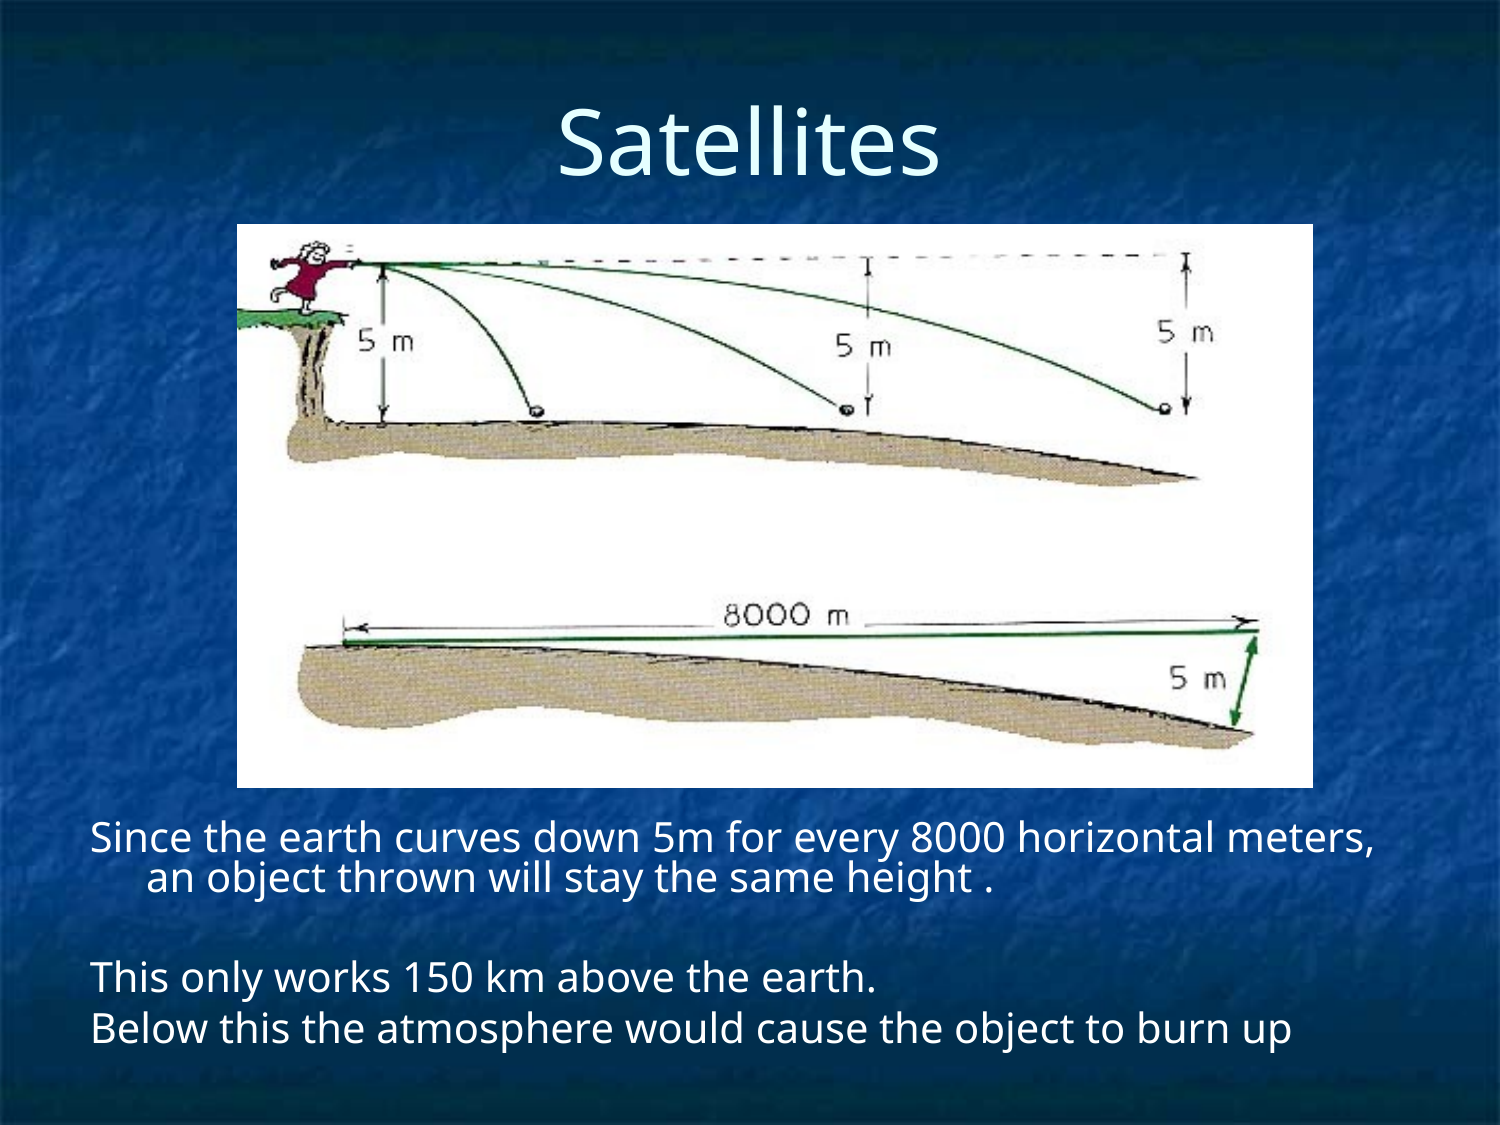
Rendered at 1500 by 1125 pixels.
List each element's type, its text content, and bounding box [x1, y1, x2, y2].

list Since the earth curves down 5m for every 8000 horizontal meters, an object thrown will stay the same height . This only works 150 km above the earth. Below this the atmosphere would cause the object to burn up [75, 812, 1438, 1075]
title Satellites [75, 45, 1426, 233]
picture [0, 0, 1500, 1125]
